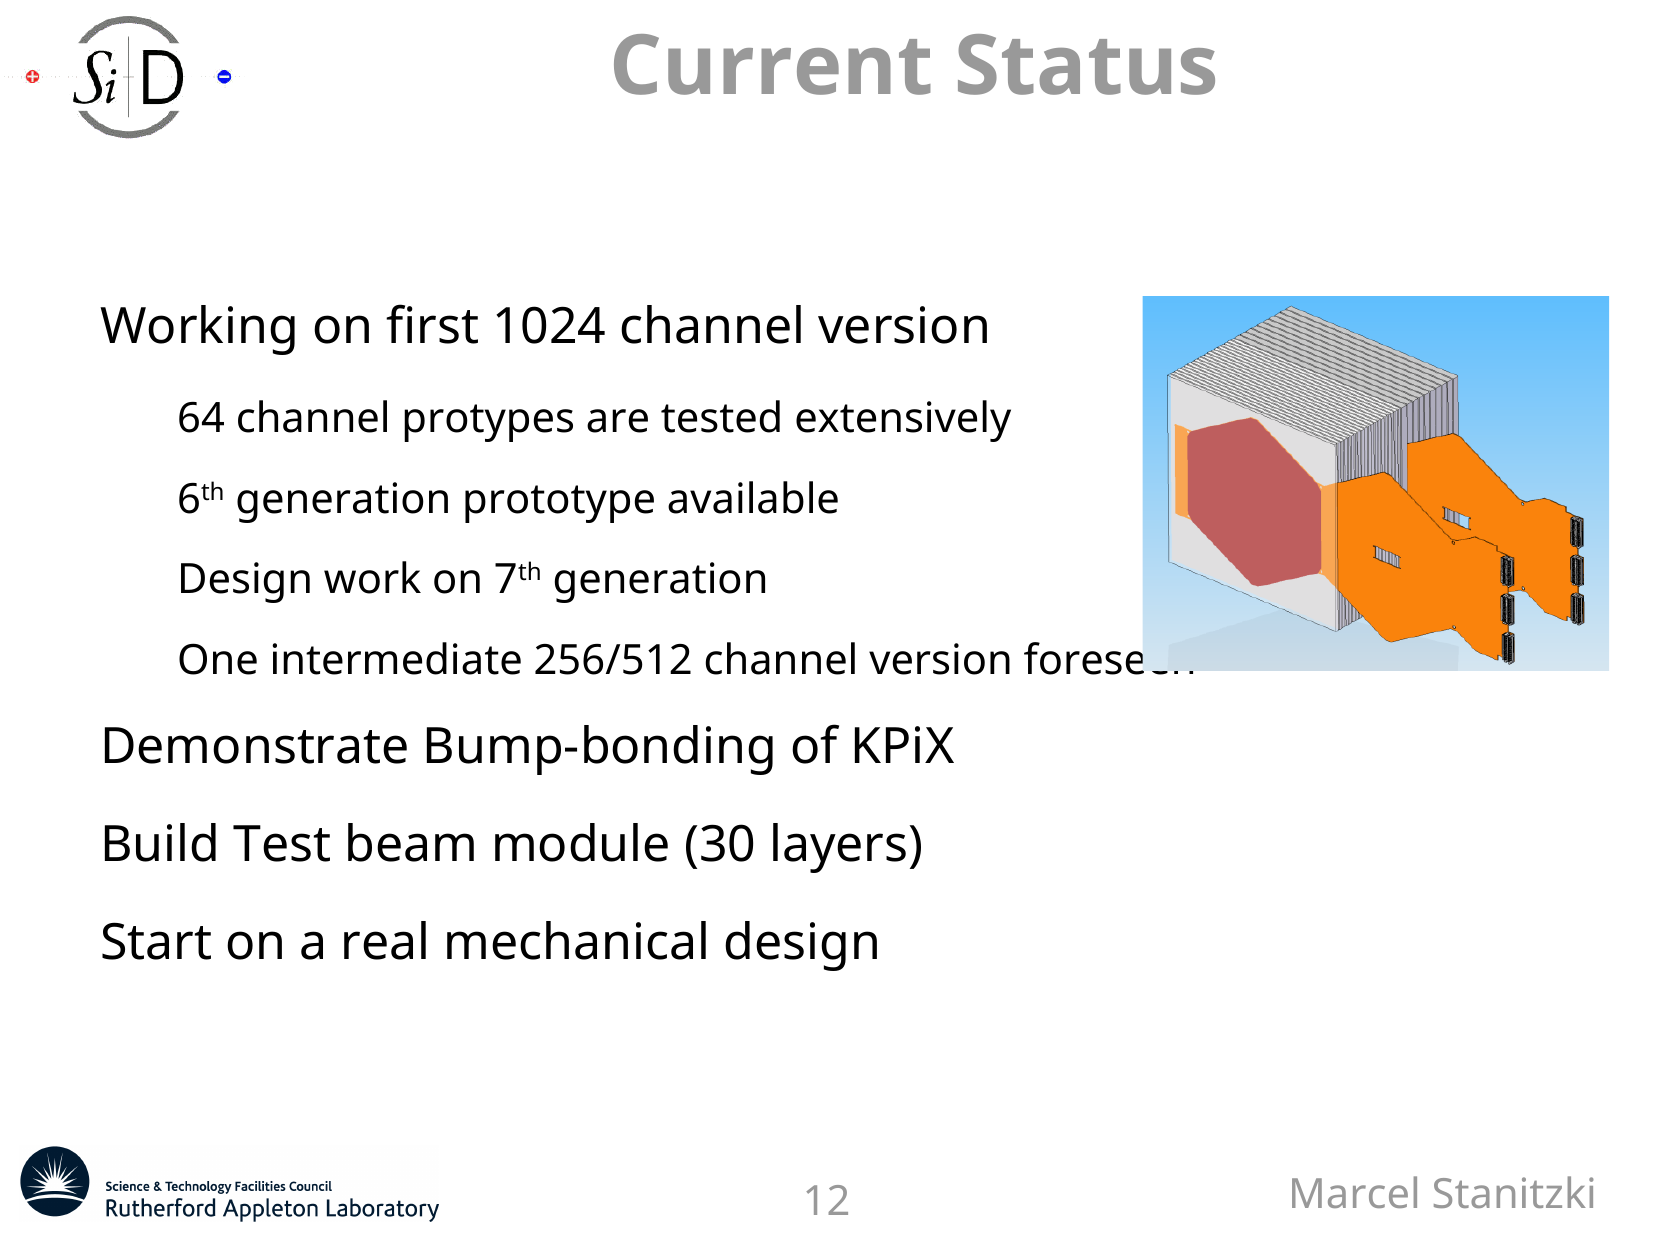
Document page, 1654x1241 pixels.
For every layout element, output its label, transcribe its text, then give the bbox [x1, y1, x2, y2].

list Working on first 1024 channel version 64 channel protypes are tested extensively 6th generation prototype available Design work on 7th generation One intermediate 256/512 channel version foreseen Demonstrate Bump-bonding of KPiX Build Test beam module (30 layers) Start on a real mechanical design [82, 290, 1571, 1094]
picture [19, 1145, 439, 1222]
picture [0, 0, 256, 154]
title Current Status [250, 11, 1580, 113]
picture [1142, 296, 1610, 671]
